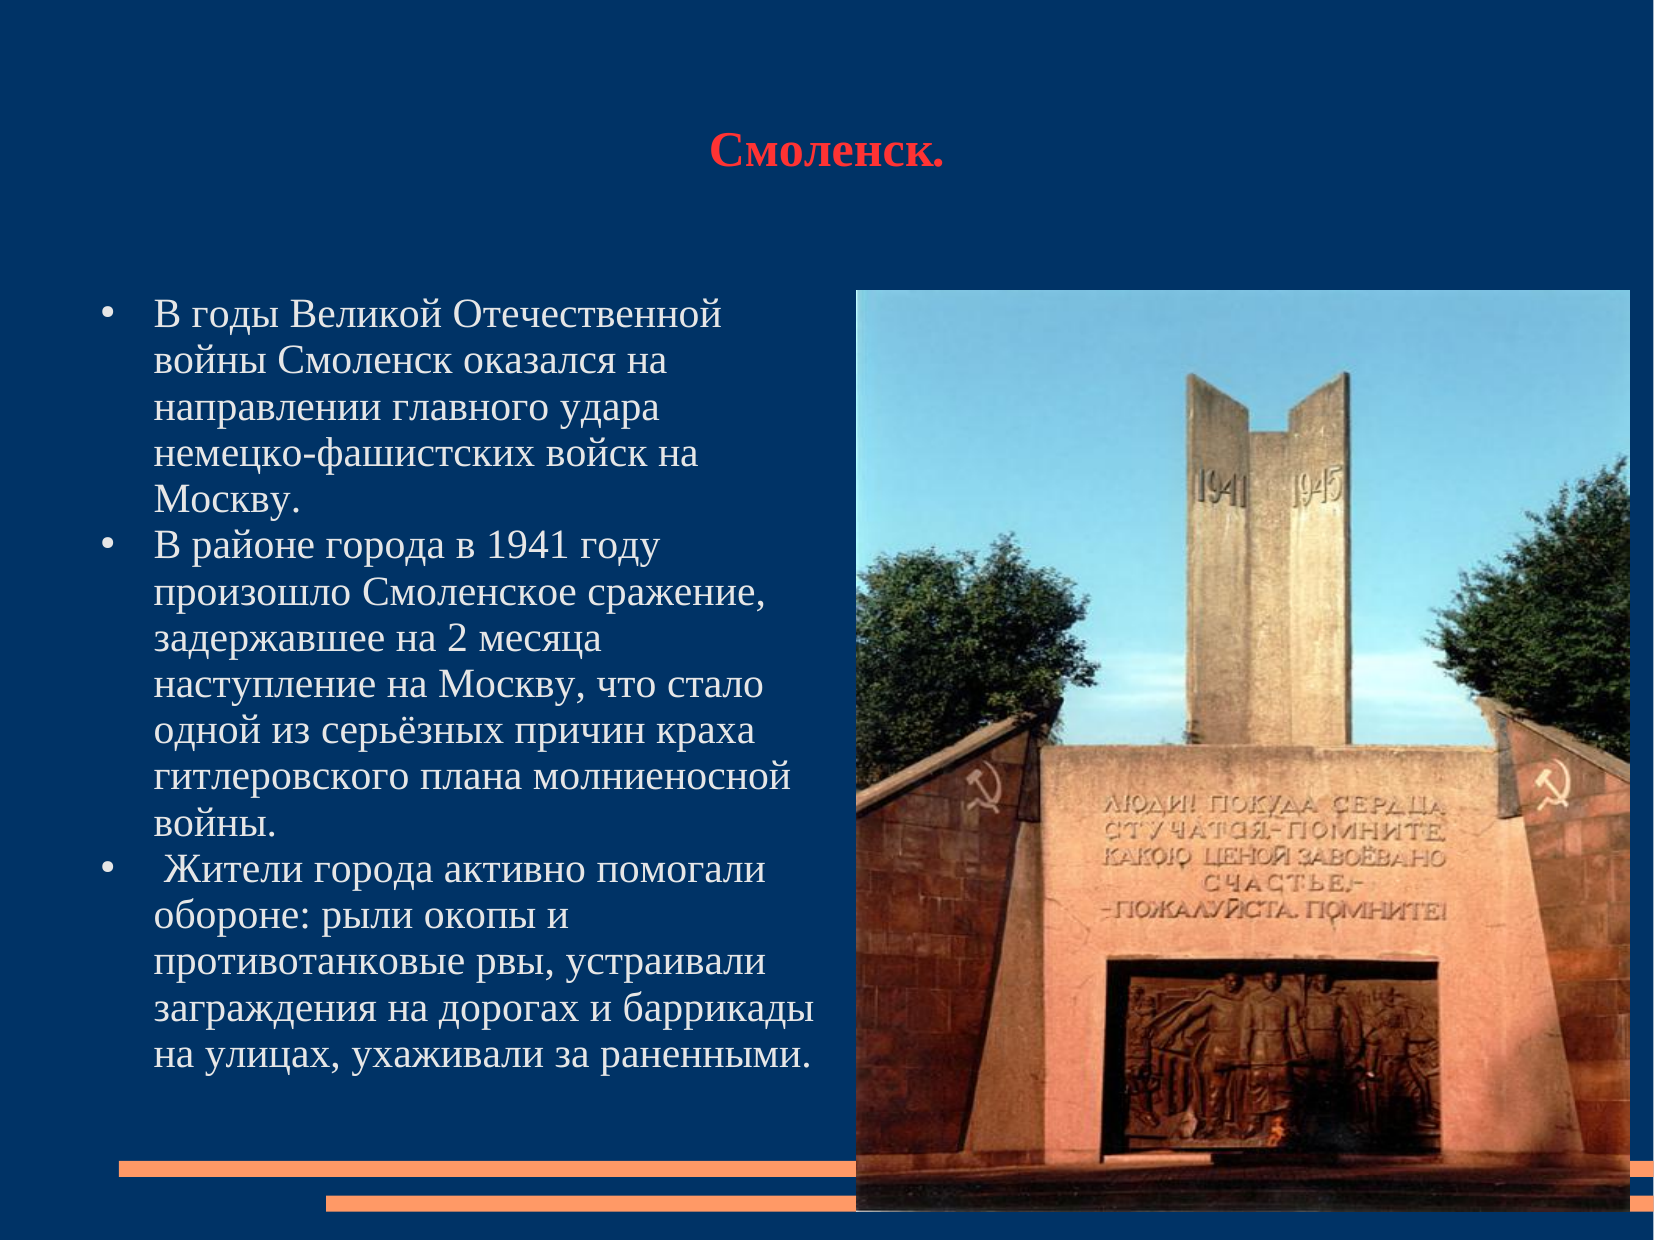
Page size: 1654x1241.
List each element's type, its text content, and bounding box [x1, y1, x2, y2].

list В годы Великой Отечественной войны Смоленск оказался на направлении главного удара немецко-фашистских войск на Москву. В районе города в 1941 году произошло Смоленское сражение, задержавшее на 2 месяца наступление на Москву, что стало одной из серьёзных причин краха гитлеровского плана молниеносной войны. Жители города активно помогали обороне: рыли окопы и противотанковые рвы, устраивали заграждения на дорогах и баррикады на улицах, ухаживали за раненными. [82, 290, 827, 1137]
picture [856, 290, 1630, 1212]
title Смоленск. [121, 46, 1534, 254]
